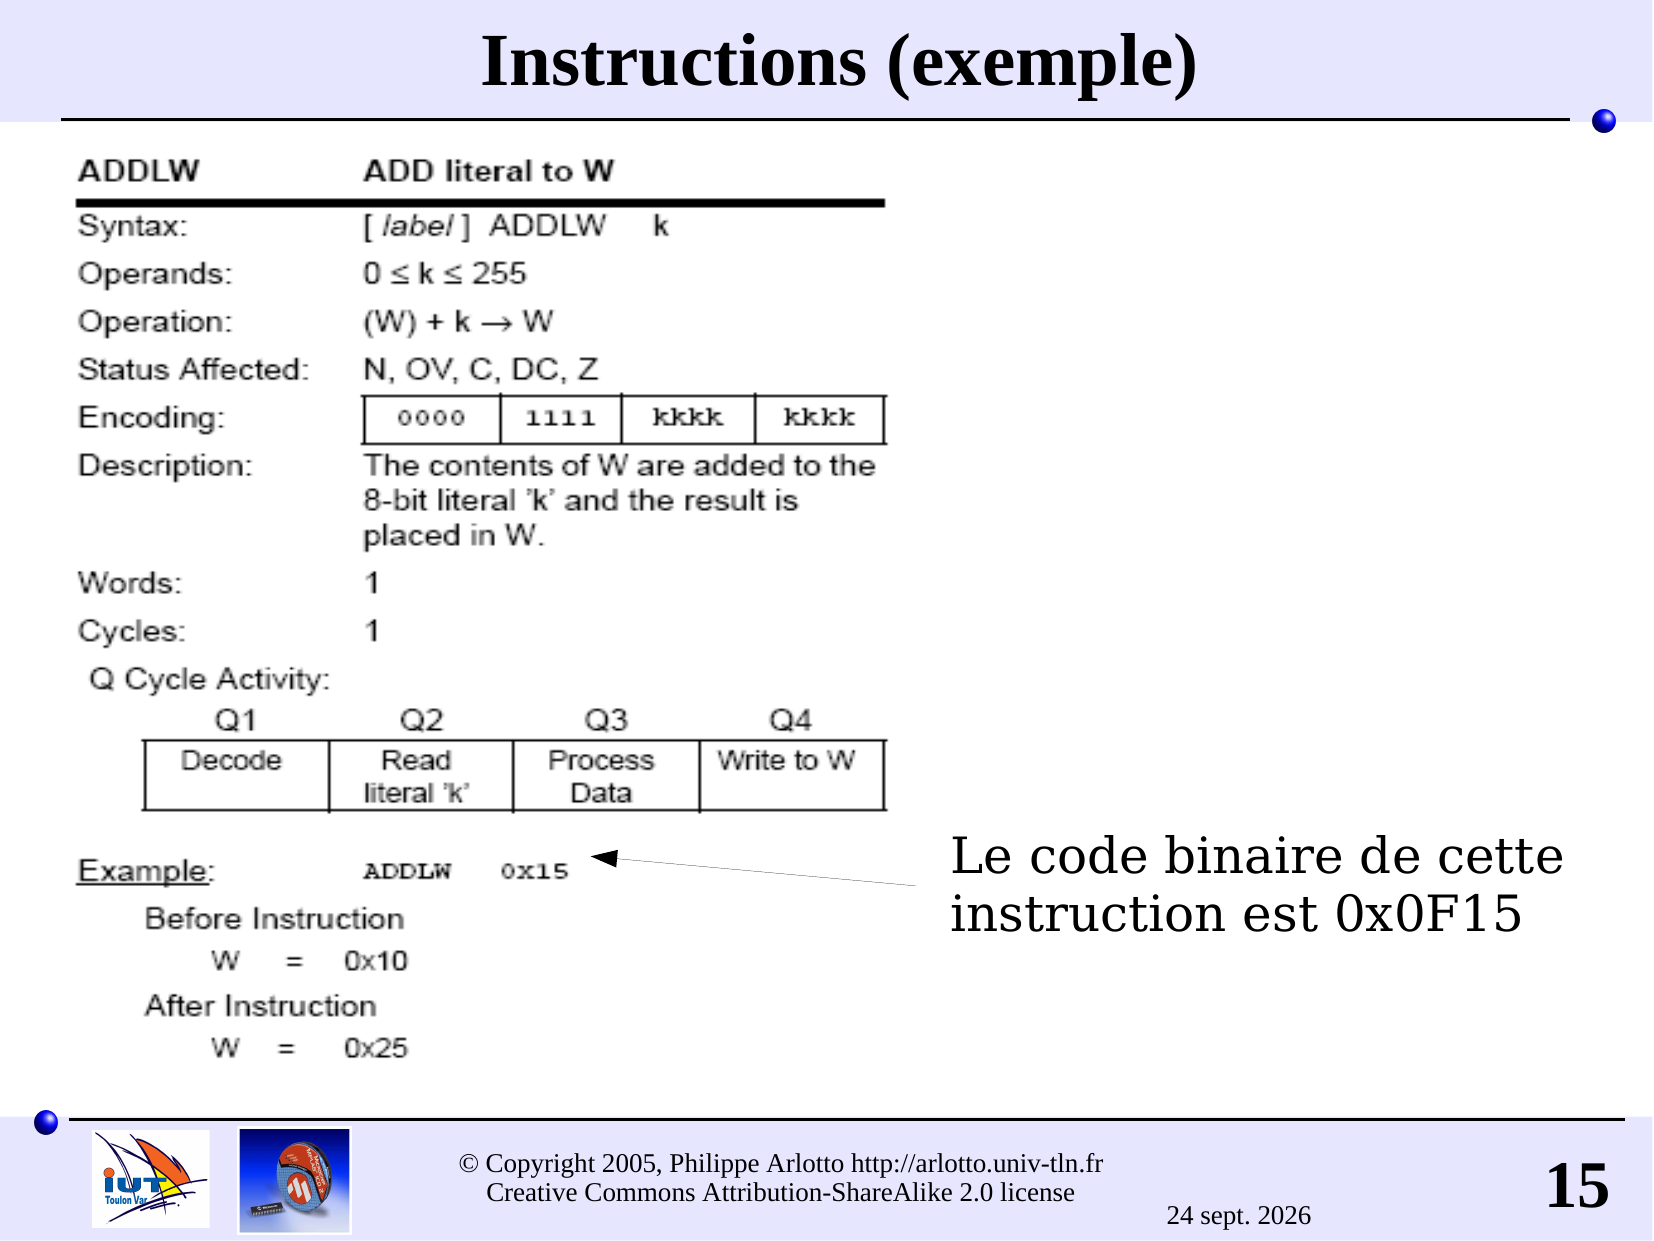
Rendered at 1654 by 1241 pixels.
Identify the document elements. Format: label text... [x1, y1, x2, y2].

text_box Le code binaire de cette instruction est 0x0F15 [950, 826, 1565, 944]
picture [59, 147, 916, 1093]
title Instructions (exemple) [95, 14, 1585, 107]
picture [237, 1126, 352, 1235]
